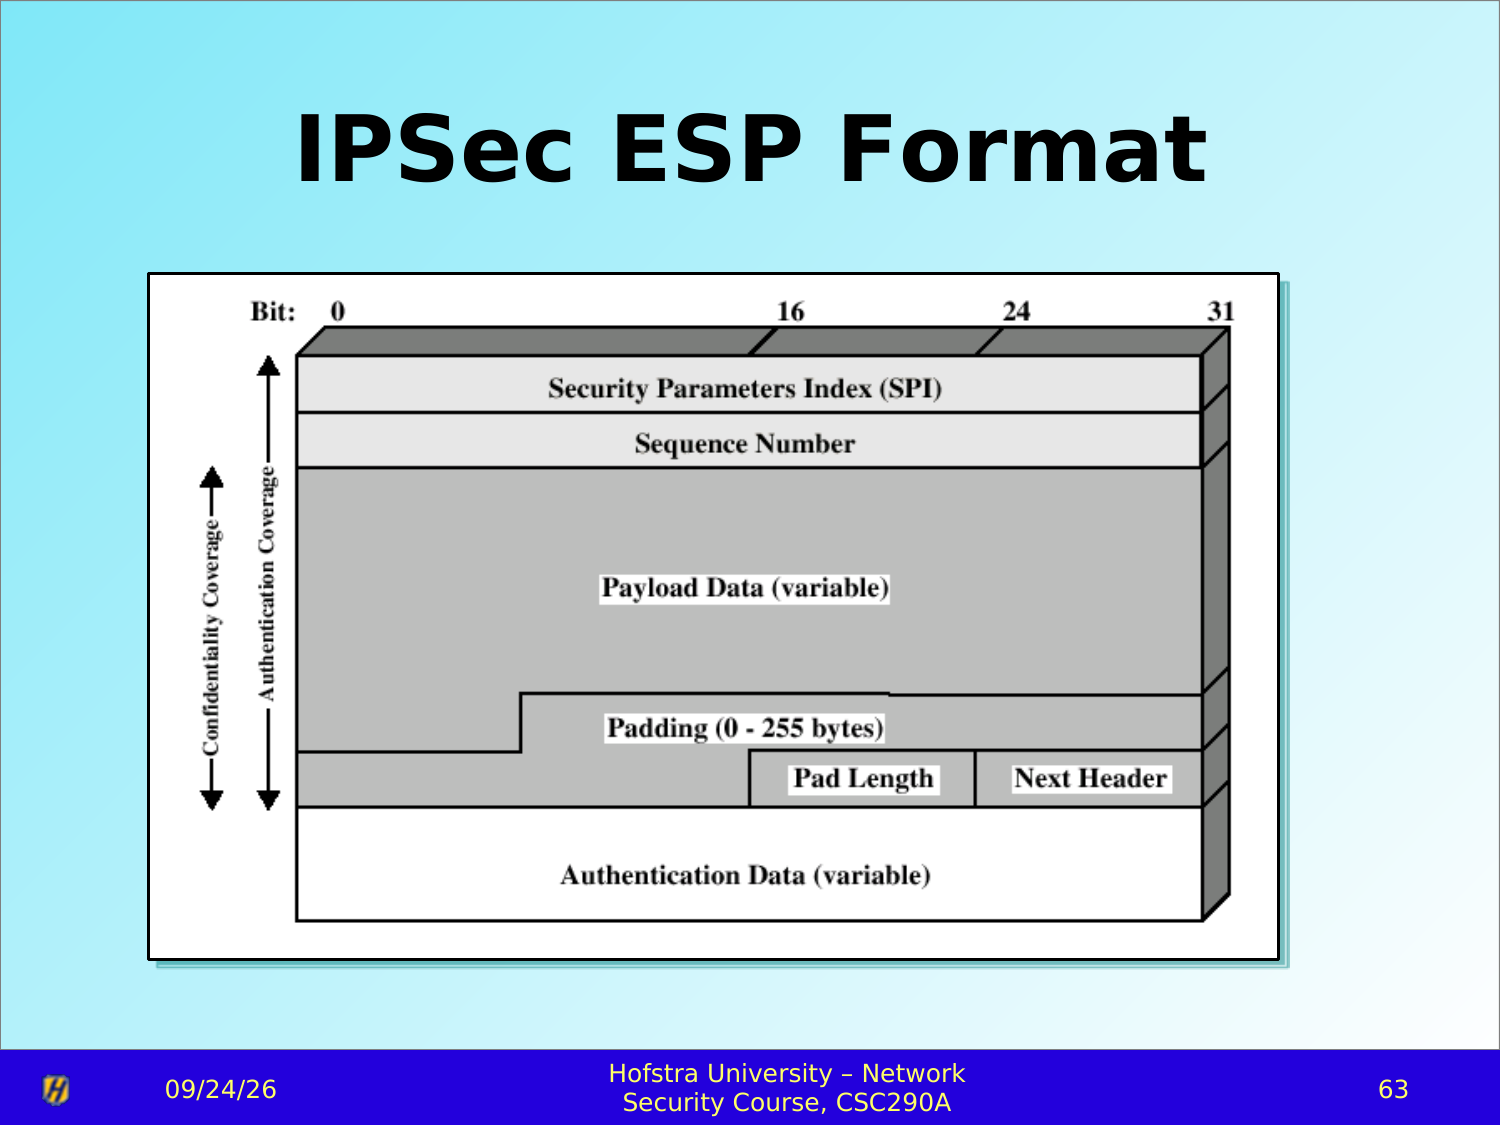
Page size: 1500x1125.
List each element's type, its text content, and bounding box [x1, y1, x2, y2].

picture [150, 274, 1278, 958]
title IPSec ESP Format [112, 85, 1391, 212]
picture [37, 1072, 76, 1110]
